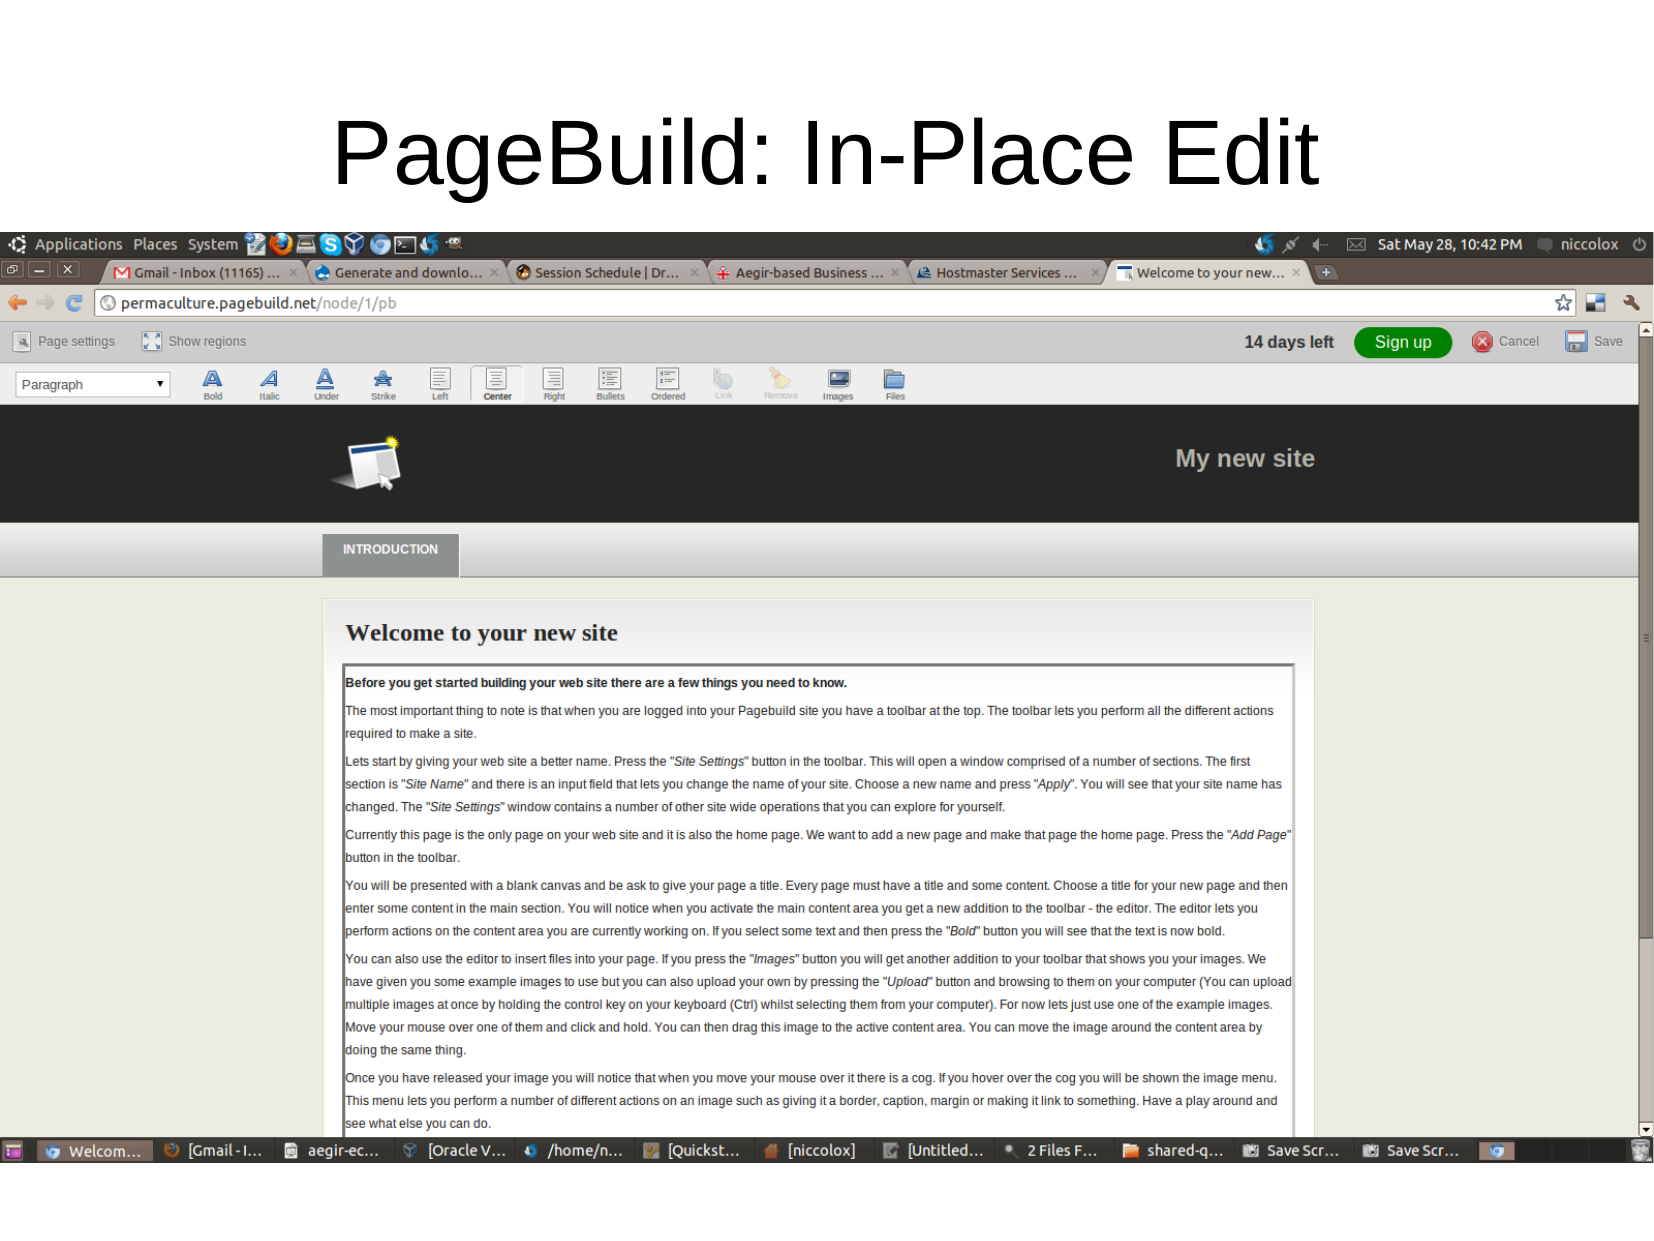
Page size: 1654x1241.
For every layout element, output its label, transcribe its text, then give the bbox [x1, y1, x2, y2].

title PageBuild: In-Place Edit [82, 56, 1571, 232]
picture [0, 232, 1654, 1163]
